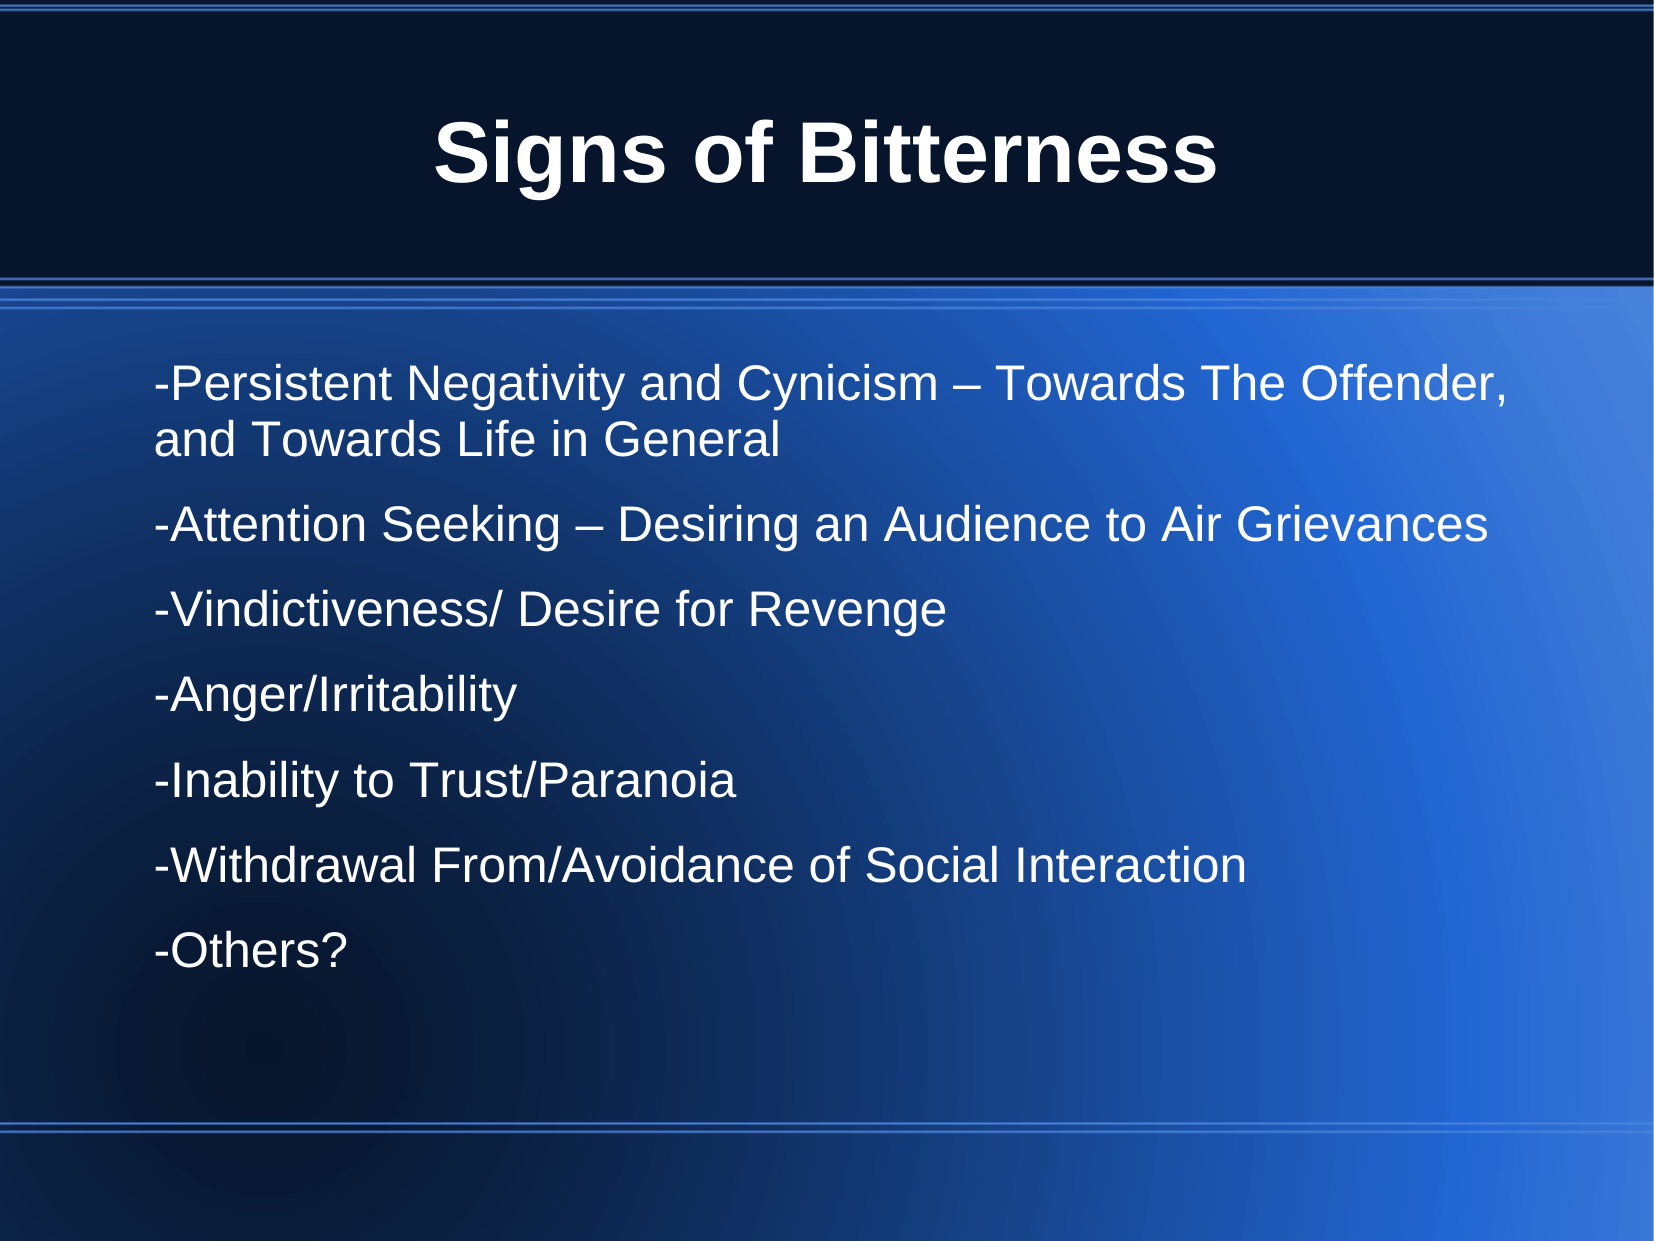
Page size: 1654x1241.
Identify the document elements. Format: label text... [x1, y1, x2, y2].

picture [0, 0, 1654, 1241]
list -Persistent Negativity and Cynicism – Towards The Offender, and Towards Life in General -Attention Seeking – Desiring an Audience to Air Grievances -Vindictiveness/ Desire for Revenge -Anger/Irritability -Inability to Trust/Paranoia -Withdrawal From/Avoidance of Social Interaction -Others? [82, 355, 1571, 1058]
title Signs of Bitterness [82, 49, 1571, 257]
